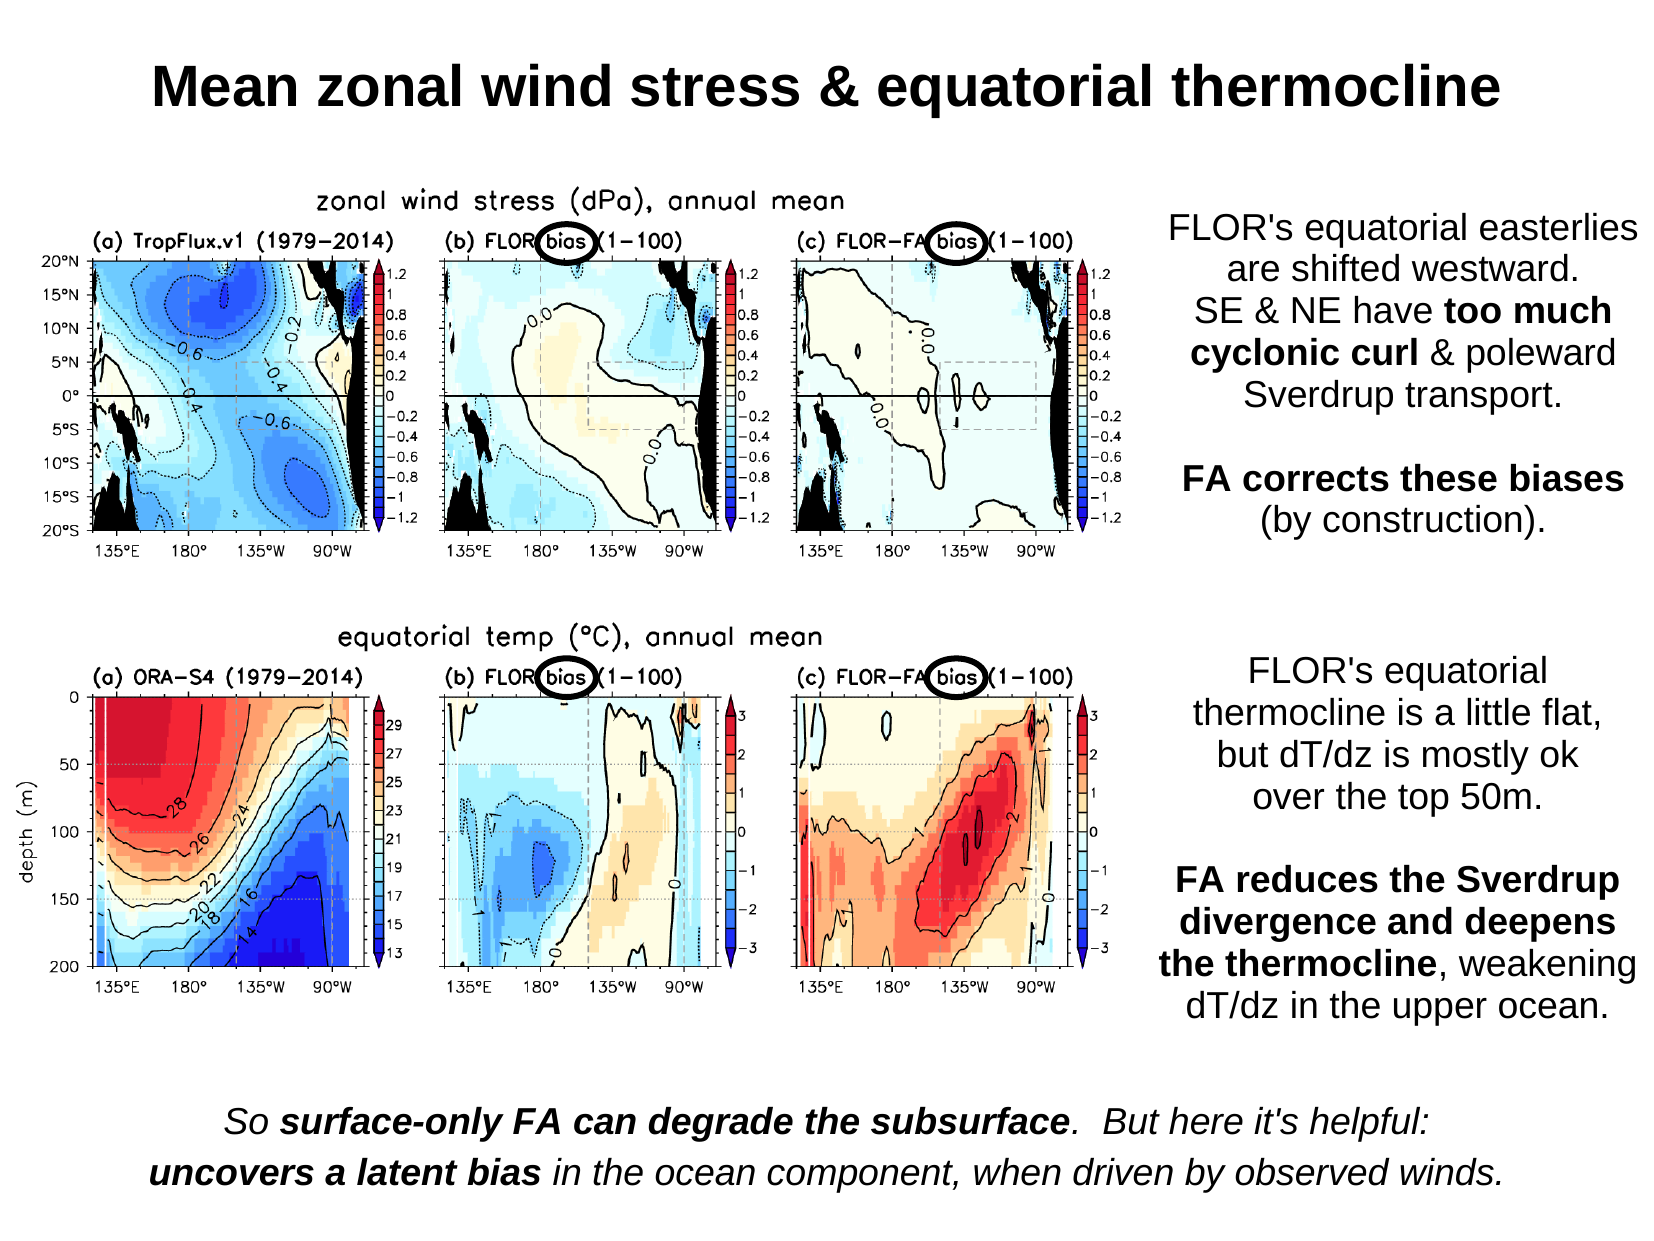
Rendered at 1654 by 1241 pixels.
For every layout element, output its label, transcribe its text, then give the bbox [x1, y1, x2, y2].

text_box So surface-only FA can degrade the subsurface. But here it's helpful: uncovers a latent bias in the ocean component, when driven by observed winds. [39, 1089, 1615, 1194]
text_box Mean zonal wind stress & equatorial thermocline [39, 38, 1615, 119]
text_box FLOR's equatorial easterlies are shifted westward. SE & NE have too much cyclonic curl & poleward Sverdrup transport. FA corrects these biases (by construction). [1153, 200, 1654, 548]
picture [1, 180, 1136, 577]
picture [1, 616, 1136, 1013]
text_box FLOR's equatorial thermocline is a little flat, but dT/dz is mostly ok over the top 50m. FA reduces the Sverdrup divergence and deepens the thermocline, weakening dT/dz in the upper ocean. [1142, 643, 1654, 1034]
